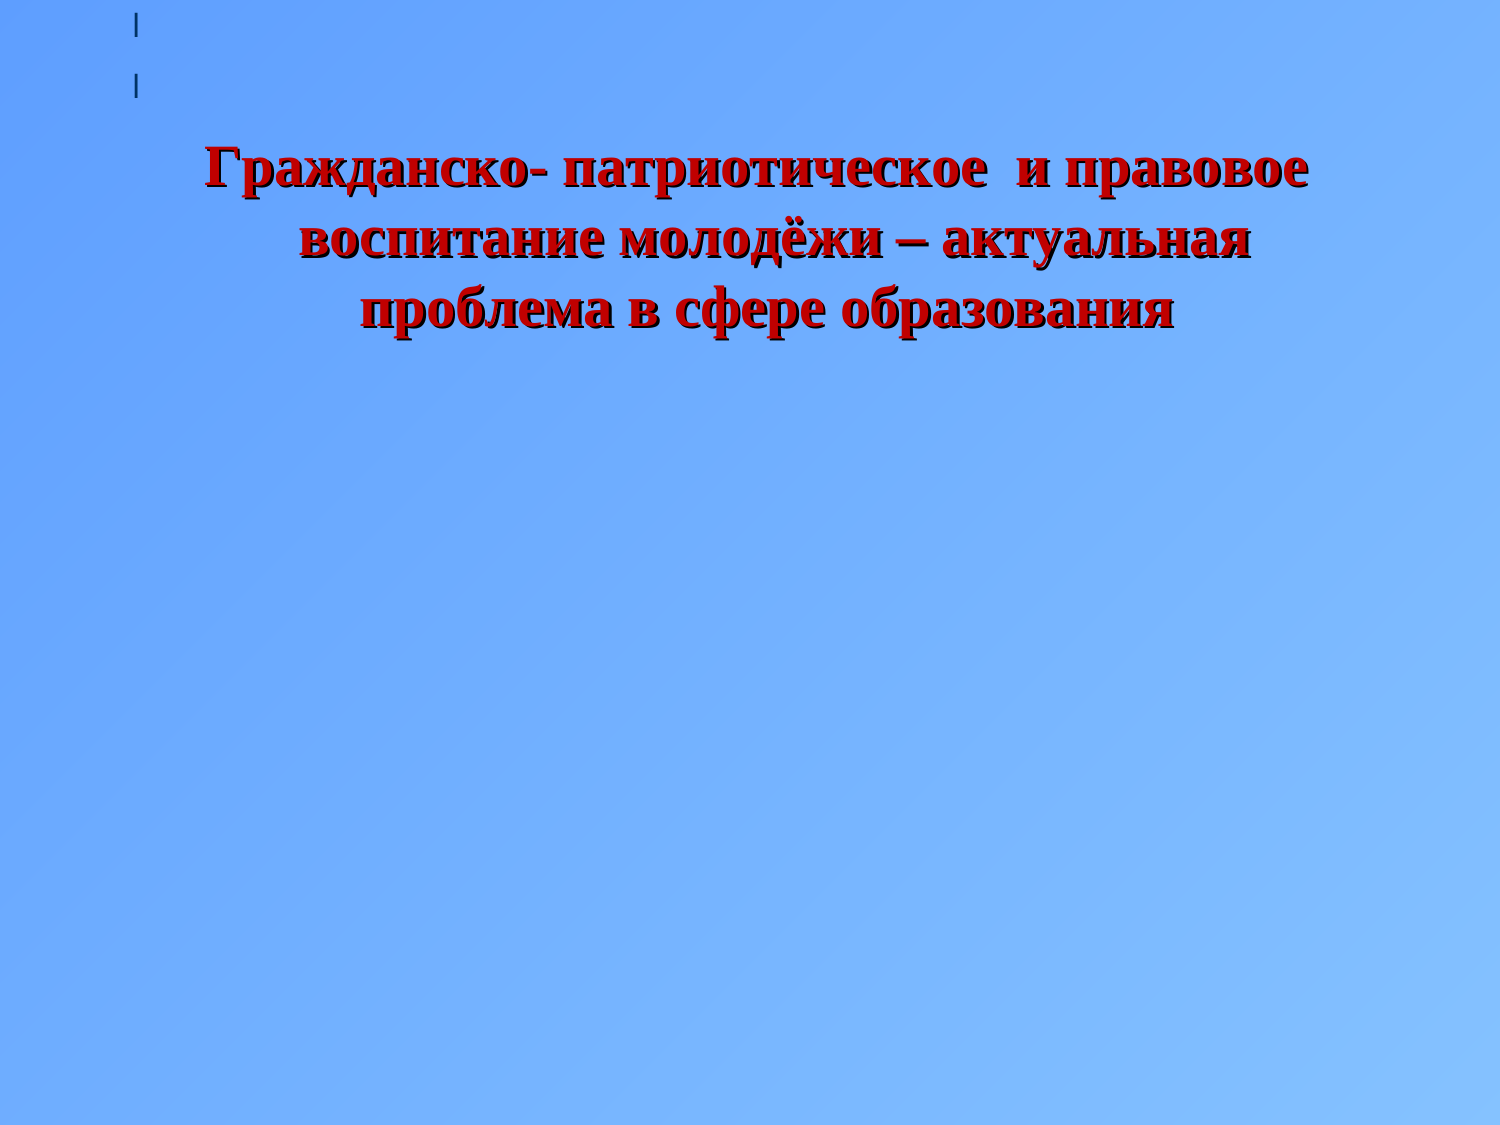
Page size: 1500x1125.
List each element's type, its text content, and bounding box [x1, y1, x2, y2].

list Гражданско- патриотическое и правовое воспитание молодёжи – актуальная проблема в сфере образования [117, 0, 1418, 399]
